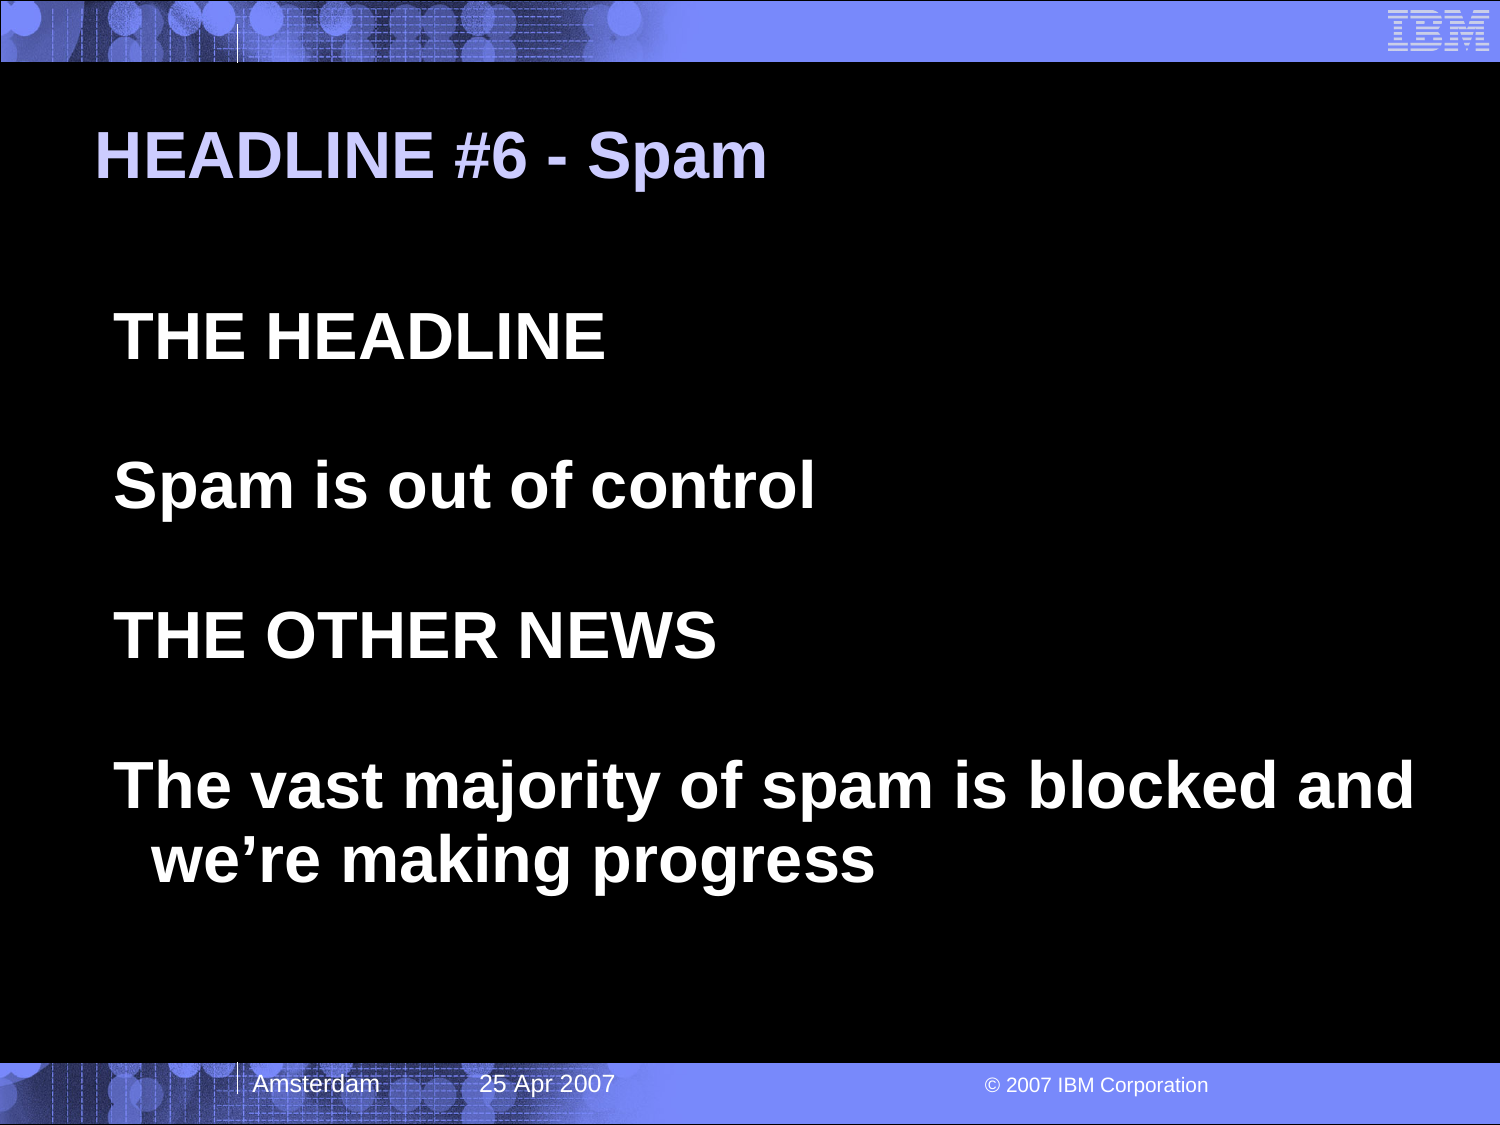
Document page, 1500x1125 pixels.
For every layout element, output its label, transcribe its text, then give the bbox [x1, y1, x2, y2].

list THE HEADLINE Spam is out of control THE OTHER NEWS The vast majority of spam is blocked and we’re making progress [99, 291, 1500, 1037]
picture [1, 1, 1500, 62]
title HEADLINE #6 - Spam [79, 116, 1433, 205]
picture [0, 1063, 1500, 1124]
